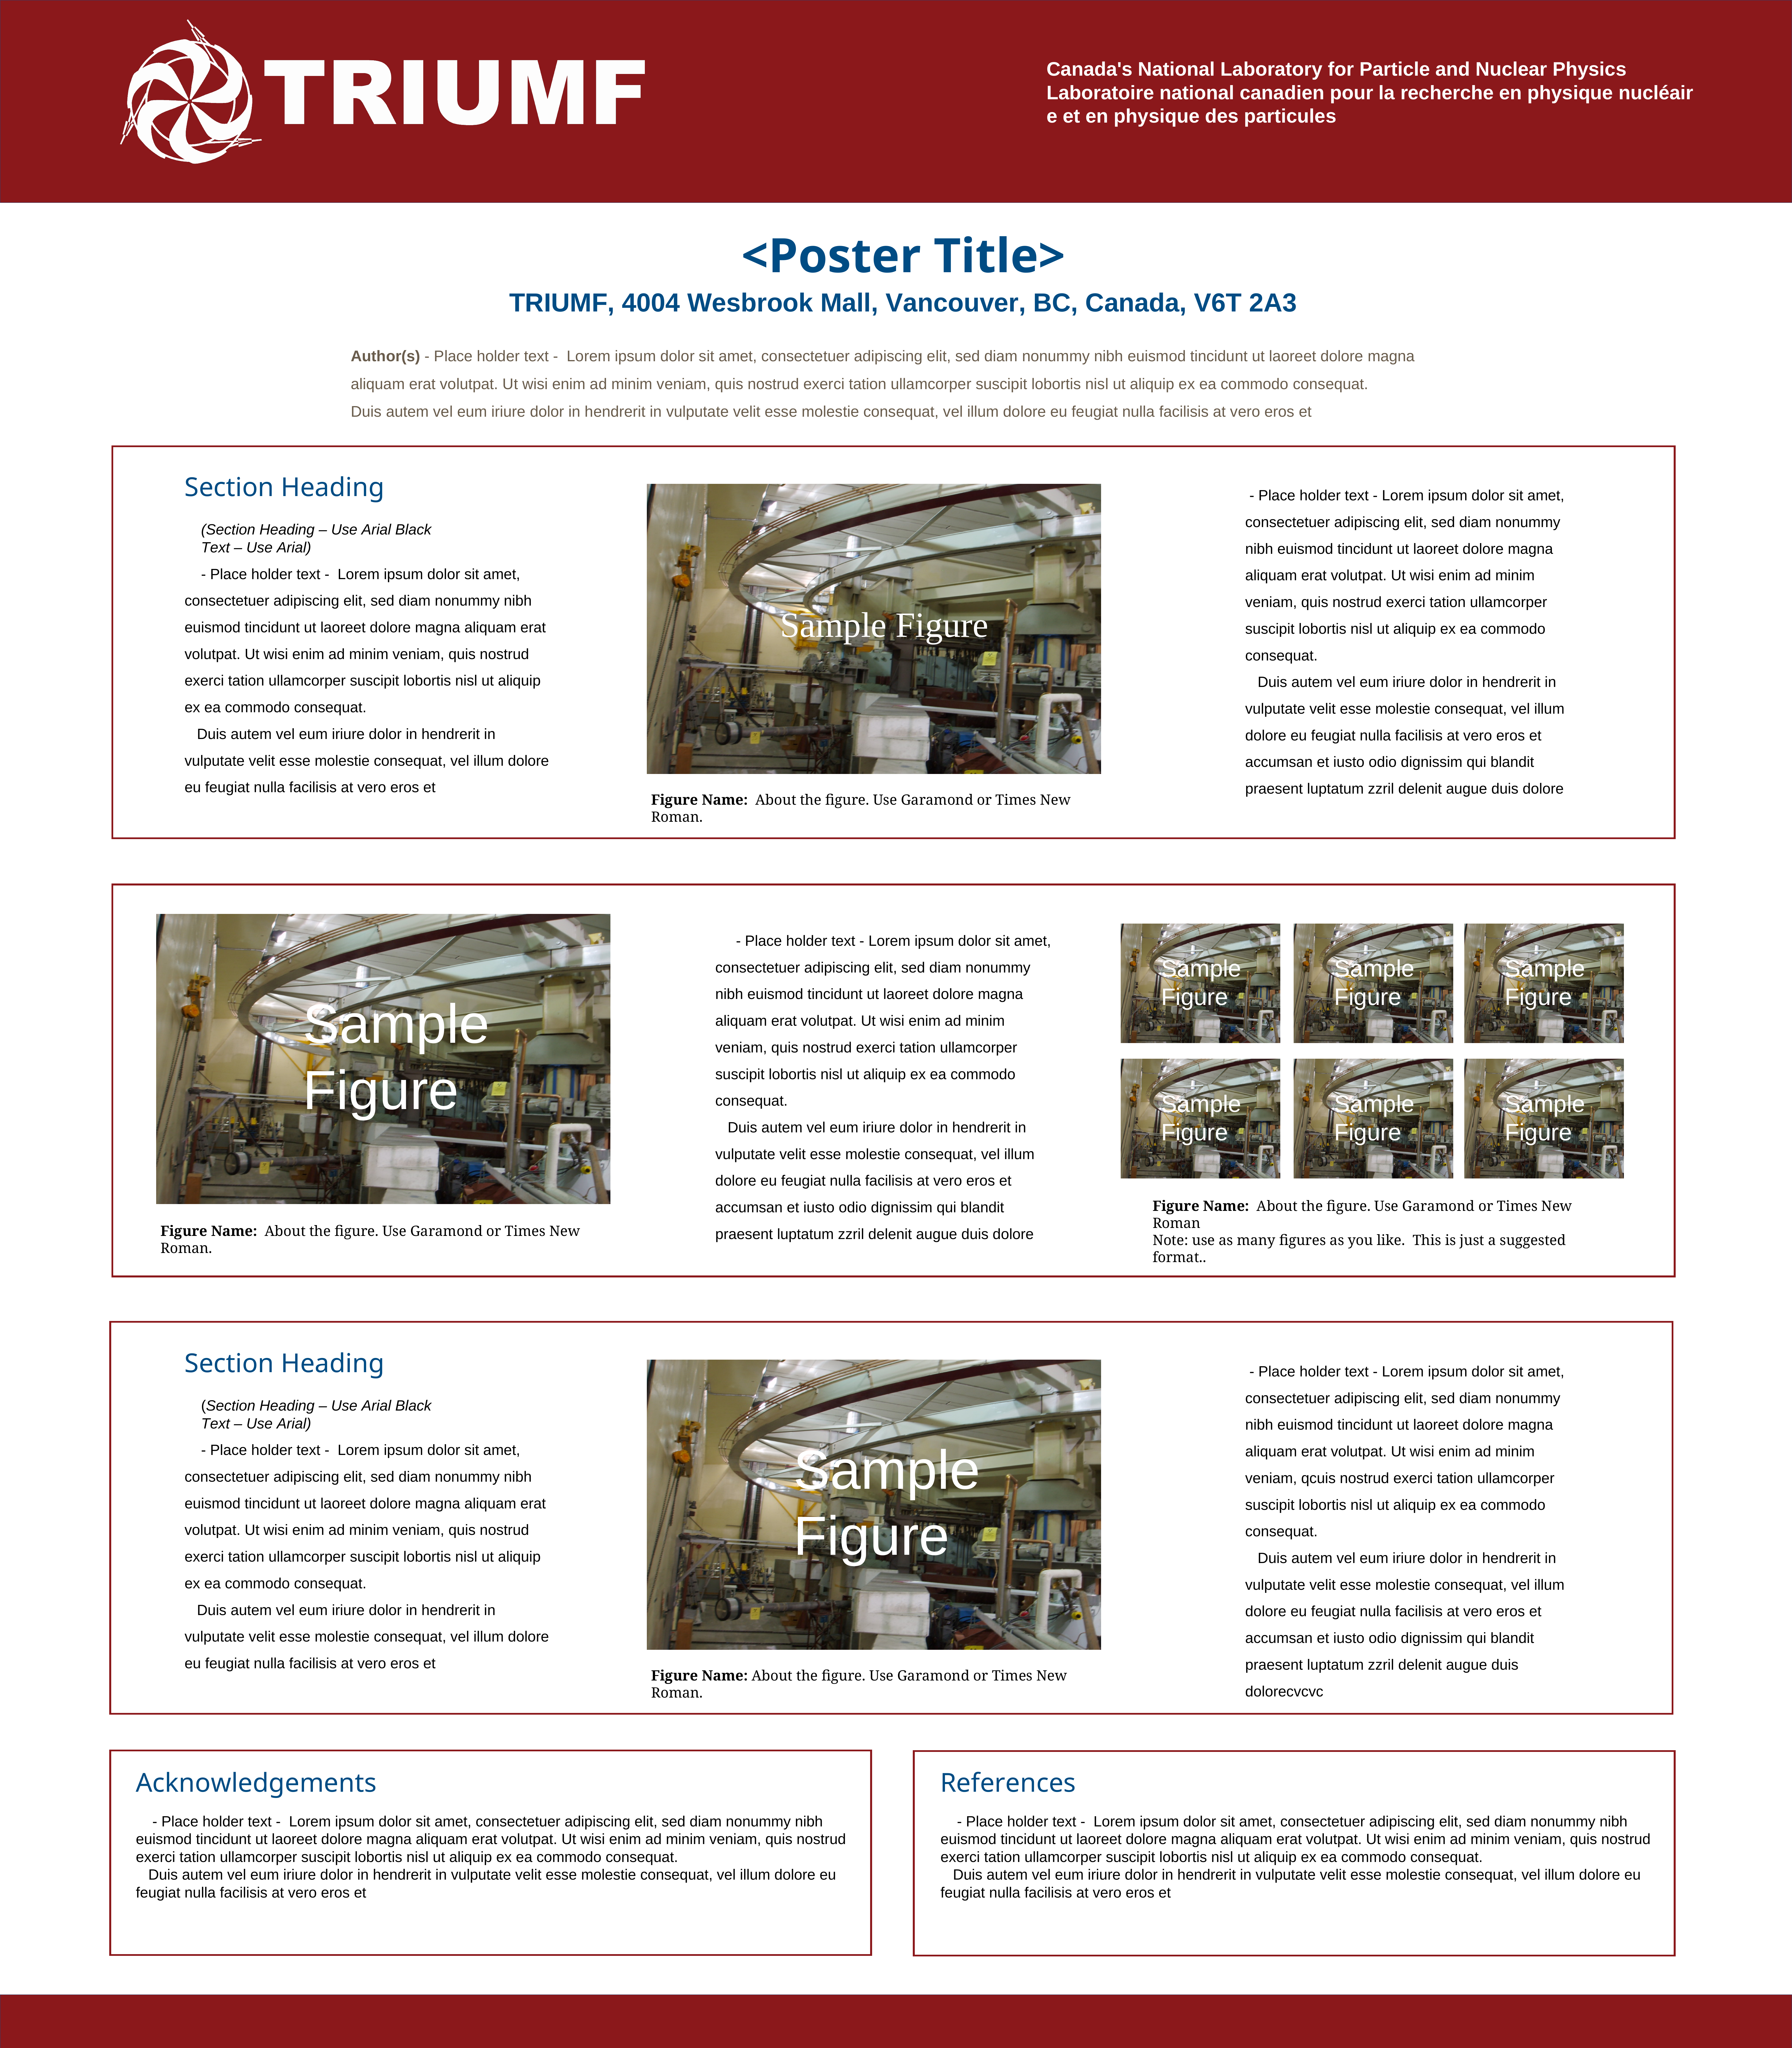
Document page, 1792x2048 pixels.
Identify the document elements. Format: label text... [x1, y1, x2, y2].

text_box Sample Figure [1330, 1086, 1439, 1147]
text_box Sample Figure [559, 1465, 647, 1602]
picture [647, 484, 1101, 774]
text_box Section Heading [180, 1344, 482, 1380]
text_box Sample Figure [789, 1431, 999, 1568]
text_box Sample Figure [1500, 1086, 1610, 1147]
text_box - Place holder text - Lorem ipsum dolor sit amet, consectetuer adipiscing elit, sed diam nonummy nibh euismod tincidunt ut laoreet dolore magna aliquam erat volutpat. Ut wisi enim ad minim veniam, quis nostrud exerci tation ullamcorper suscipit lobortis nisl ut aliquip ex ea commodo consequat. Duis autem vel eum iriure dolor in hendrerit in vulputate velit esse molestie consequat, vel illum dolore eu feugiat nulla facilisis at vero eros et [936, 1809, 1674, 1903]
text_box - Place holder text - Lorem ipsum dolor sit amet, consectetuer adipiscing elit, sed diam nonummy nibh euismod tincidunt ut laoreet dolore magna aliquam erat volutpat. Ut wisi enim ad minim veniam, quis nostrud exerci tation ullamcorper suscipit lobortis nisl ut aliquip ex ea commodo consequat. Duis autem vel eum iriure dolor in hendrerit in vulputate velit esse molestie consequat, vel illum dolore eu feugiat nulla facilisis at vero eros et accumsan et iusto odio dignissim qui blandit praesent luptatum zzril delenit augue duis dolore [711, 920, 1063, 1244]
text_box Acknowledgements [131, 1763, 433, 1799]
text_box Sample Figure [559, 1499, 568, 1508]
text_box Figure Name: About the figure. Use Garamond or Times New Roman. [647, 1664, 1101, 1703]
picture [1294, 924, 1453, 1043]
text_box Sample Figure [1330, 951, 1439, 1012]
text_box References [936, 1763, 1238, 1799]
text_box Sample Figure [1157, 951, 1266, 1012]
text_box Sample Figure [643, 1566, 647, 1572]
picture [1294, 1059, 1453, 1178]
picture [1464, 1059, 1624, 1178]
text_box Figure Name: About the figure. Use Garamond or Times New Roman Note: use as many figures as you like. This is just a suggested format.. [1148, 1194, 1603, 1267]
text_box Figure Name: About the figure. Use Garamond or Times New Roman. [647, 788, 1101, 827]
text_box <Poster Title> TRIUMF, 4004 Wesbrook Mall, Vancouver, BC, Canada, V6T 2A3 [311, 221, 1496, 328]
text_box Sample Figure [776, 599, 1001, 647]
picture [156, 914, 610, 1204]
picture [1464, 924, 1624, 1043]
picture [119, 18, 646, 165]
text_box Sample Figure [299, 986, 509, 1122]
text_box Sample Figure [1157, 1086, 1266, 1147]
text_box Section Heading [180, 468, 482, 504]
text_box - Place holder text - Lorem ipsum dolor sit amet, consectetuer adipiscing elit, sed diam nonummy nibh euismod tincidunt ut laoreet dolore magna aliquam erat volutpat. Ut wisi enim ad minim veniam, qcuis nostrud exerci tation ullamcorper suscipit lobortis nisl ut aliquip ex ea commodo consequat. Duis autem vel eum iriure dolor in hendrerit in vulputate velit esse molestie consequat, vel illum dolore eu feugiat nulla facilisis at vero eros et accumsan et iusto odio dignissim qui blandit praesent luptatum zzril delenit augue duis dolorecvcvc [1241, 1351, 1593, 1702]
text_box - Place holder text - Lorem ipsum dolor sit amet, consectetuer adipiscing elit, sed diam nonummy nibh euismod tincidunt ut laoreet dolore magna aliquam erat volutpat. Ut wisi enim ad minim veniam, quis nostrud exerci tation ullamcorper suscipit lobortis nisl ut aliquip ex ea commodo consequat. Duis autem vel eum iriure dolor in hendrerit in vulputate velit esse molestie consequat, vel illum dolore eu feugiat nulla facilisis at vero eros et accumsan et iusto odio dignissim qui blandit praesent luptatum zzril delenit augue duis dolore [1241, 474, 1593, 799]
text_box Sample Figure [643, 1575, 647, 1584]
text_box Author(s) - Place holder text - Lorem ipsum dolor sit amet, consectetuer adipiscing elit, sed diam nonummy nibh euismod tincidunt ut laoreet dolore magna aliquam erat volutpat. Ut wisi enim ad minim veniam, quis nostrud exerci tation ullamcorper suscipit lobortis nisl ut aliquip ex ea commodo consequat. Duis autem vel eum iriure dolor in hendrerit in vulputate velit esse molestie consequat, vel illum dolore eu feugiat nulla facilisis at vero eros et [346, 335, 1448, 422]
text_box Figure Name: About the figure. Use Garamond or Times New Roman. [156, 1219, 610, 1258]
picture [647, 1360, 1101, 1650]
picture [1121, 924, 1280, 1043]
text_box Sample Figure [1500, 951, 1610, 1012]
text_box Sample Figure [559, 1510, 568, 1519]
picture [1121, 1059, 1280, 1178]
text_box (Section Heading – Use Arial Black Text – Use Arial) - Place holder text - Lorem ipsum dolor sit amet, consectetuer adipiscing elit, sed diam nonummy nibh euismod tincidunt ut laoreet dolore magna aliquam erat volutpat. Ut wisi enim ad minim veniam, quis nostrud exerci tation ullamcorper suscipit lobortis nisl ut aliquip ex ea commodo consequat. Duis autem vel eum iriure dolor in hendrerit in vulputate velit esse molestie consequat, vel illum dolore eu feugiat nulla facilisis at vero eros et [180, 1393, 559, 1674]
text_box (Section Heading – Use Arial Black Text – Use Arial) - Place holder text - Lorem ipsum dolor sit amet, consectetuer adipiscing elit, sed diam nonummy nibh euismod tincidunt ut laoreet dolore magna aliquam erat volutpat. Ut wisi enim ad minim veniam, quis nostrud exerci tation ullamcorper suscipit lobortis nisl ut aliquip ex ea commodo consequat. Duis autem vel eum iriure dolor in hendrerit in vulputate velit esse molestie consequat, vel illum dolore eu feugiat nulla facilisis at vero eros et [180, 518, 559, 798]
text_box - Place holder text - Lorem ipsum dolor sit amet, consectetuer adipiscing elit, sed diam nonummy nibh euismod tincidunt ut laoreet dolore magna aliquam erat volutpat. Ut wisi enim ad minim veniam, quis nostrud exerci tation ullamcorper suscipit lobortis nisl ut aliquip ex ea commodo consequat. Duis autem vel eum iriure dolor in hendrerit in vulputate velit esse molestie consequat, vel illum dolore eu feugiat nulla facilisis at vero eros et [131, 1809, 870, 1903]
text_box Sample Figure [629, 1499, 642, 1519]
